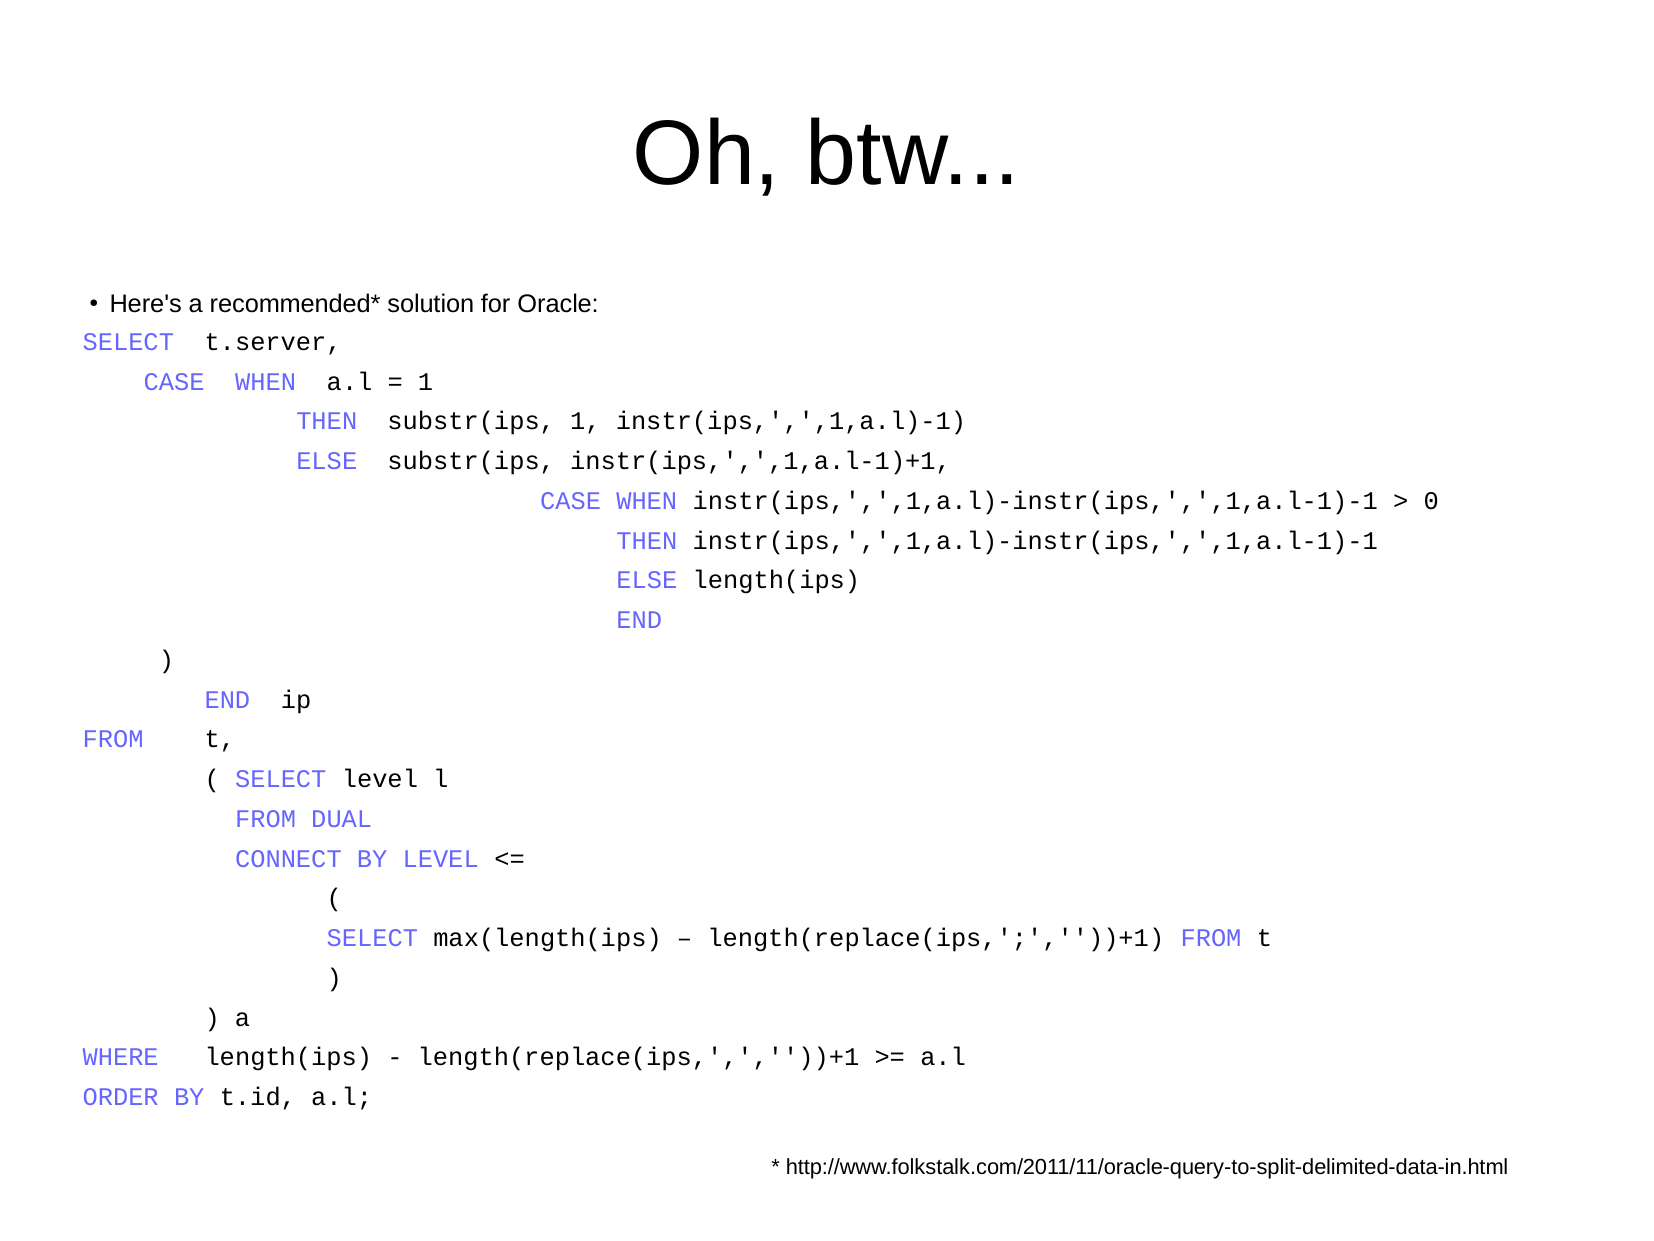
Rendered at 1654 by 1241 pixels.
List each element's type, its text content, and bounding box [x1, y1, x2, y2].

list Here's a recommended* solution for Oracle: SELECT t.server, CASE WHEN a.l = 1 THEN substr(ips, 1, instr(ips,',',1,a.l)-1) ELSE substr(ips, instr(ips,',',1,a.l-1)+1, CASE WHEN instr(ips,',',1,a.l)-instr(ips,',',1,a.l-1)-1 > 0 THEN instr(ips,',',1,a.l)-instr(ips,',',1,a.l-1)-1 ELSE length(ips) END ) END ip FROM t, ( SELECT level l FROM DUAL CONNECT BY LEVEL <= ( SELECT max(length(ips) – length(replace(ips,';',''))+1) FROM t ) ) a WHERE length(ips) - length(replace(ips,',',''))+1 >= a.l ORDER BY t.id, a.l; [82, 290, 1571, 1134]
title Oh, btw... [82, 49, 1571, 257]
text_box * http://www.folkstalk.com/2011/11/oracle-query-to-split-delimited-data-in.html [756, 1147, 1613, 1204]
